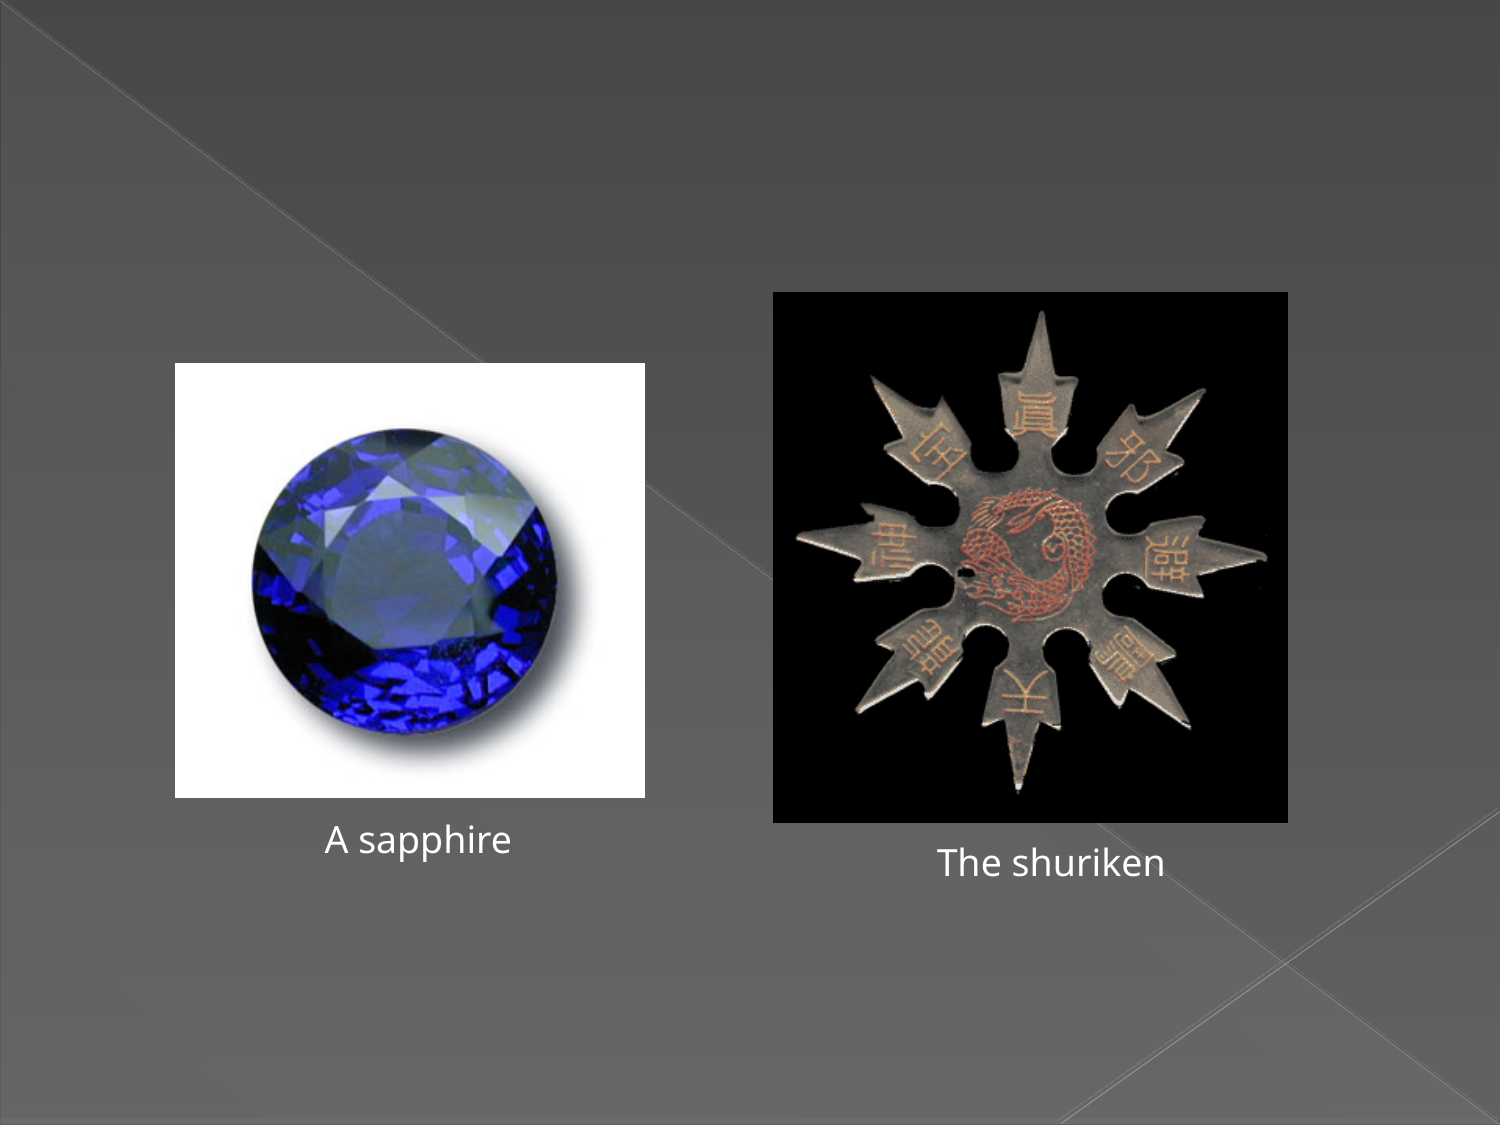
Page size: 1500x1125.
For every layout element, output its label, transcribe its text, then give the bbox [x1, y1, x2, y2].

text_box A sapphire [309, 808, 528, 869]
picture [175, 363, 645, 798]
text_box The shuriken [922, 831, 1181, 892]
picture [773, 292, 1288, 823]
